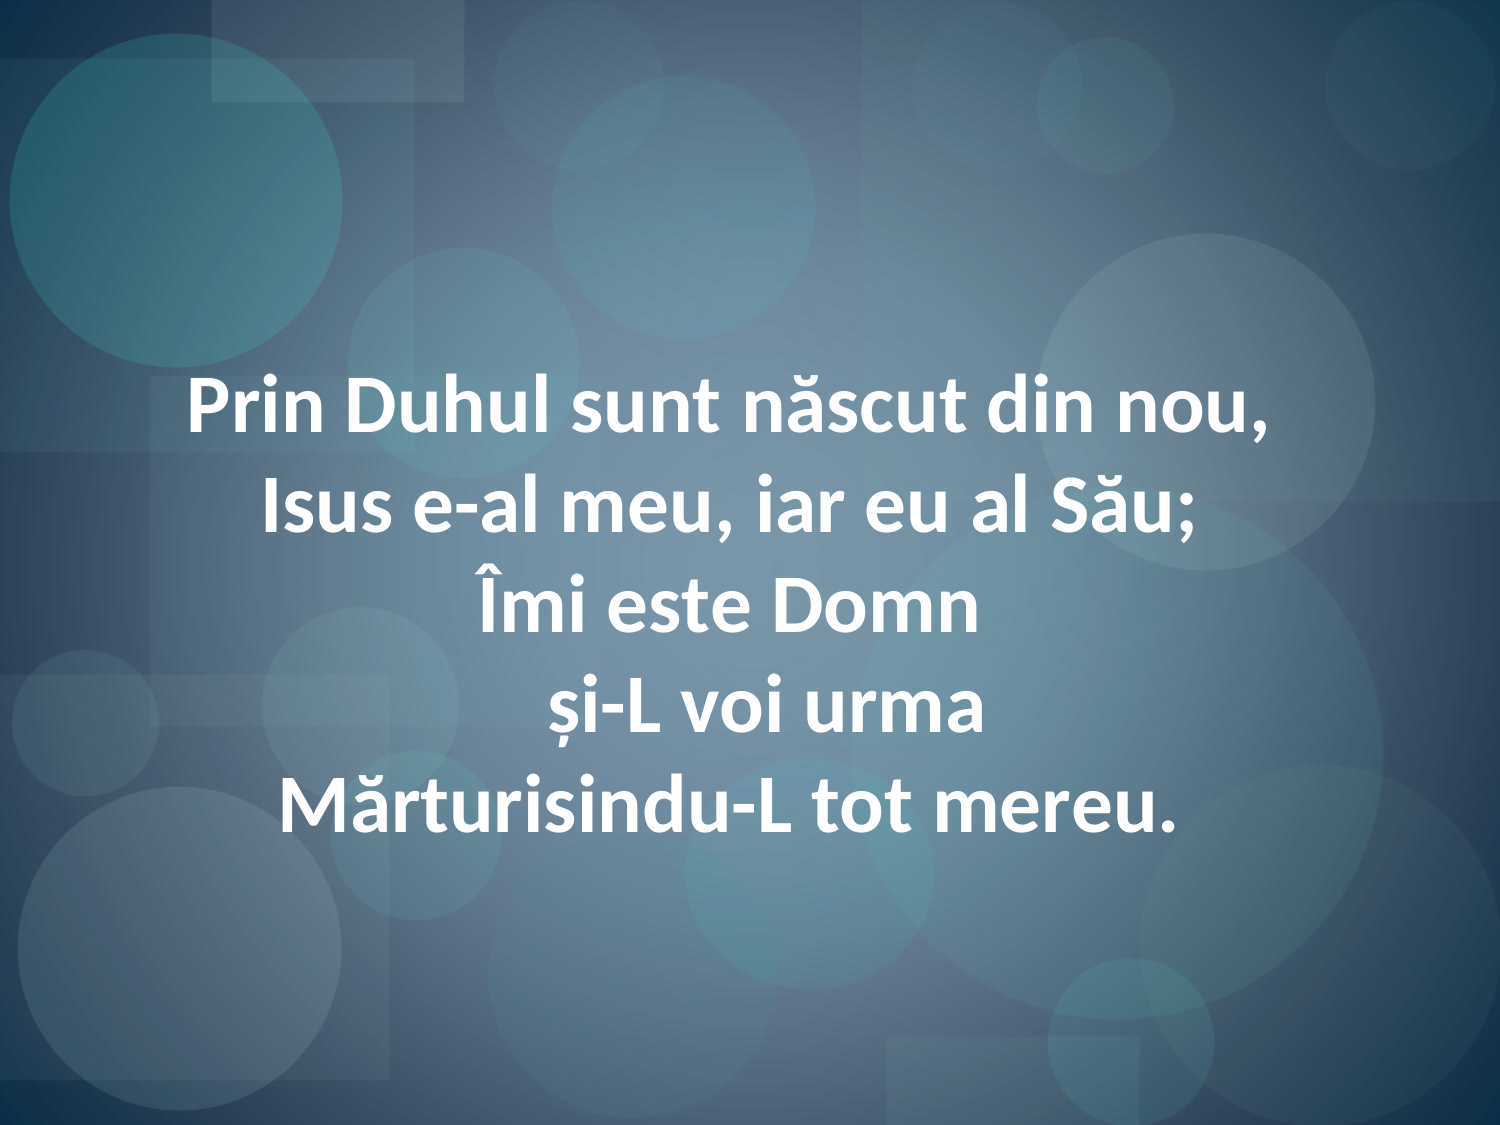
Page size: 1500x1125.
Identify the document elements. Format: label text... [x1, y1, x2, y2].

picture [0, 0, 1500, 1125]
text_box Prin Duhul sunt născut din nou, Isus e-al meu, iar eu al Său; Îmi este Domn şi-L voi urma Mărturisindu-L tot mereu. [87, 341, 1372, 858]
